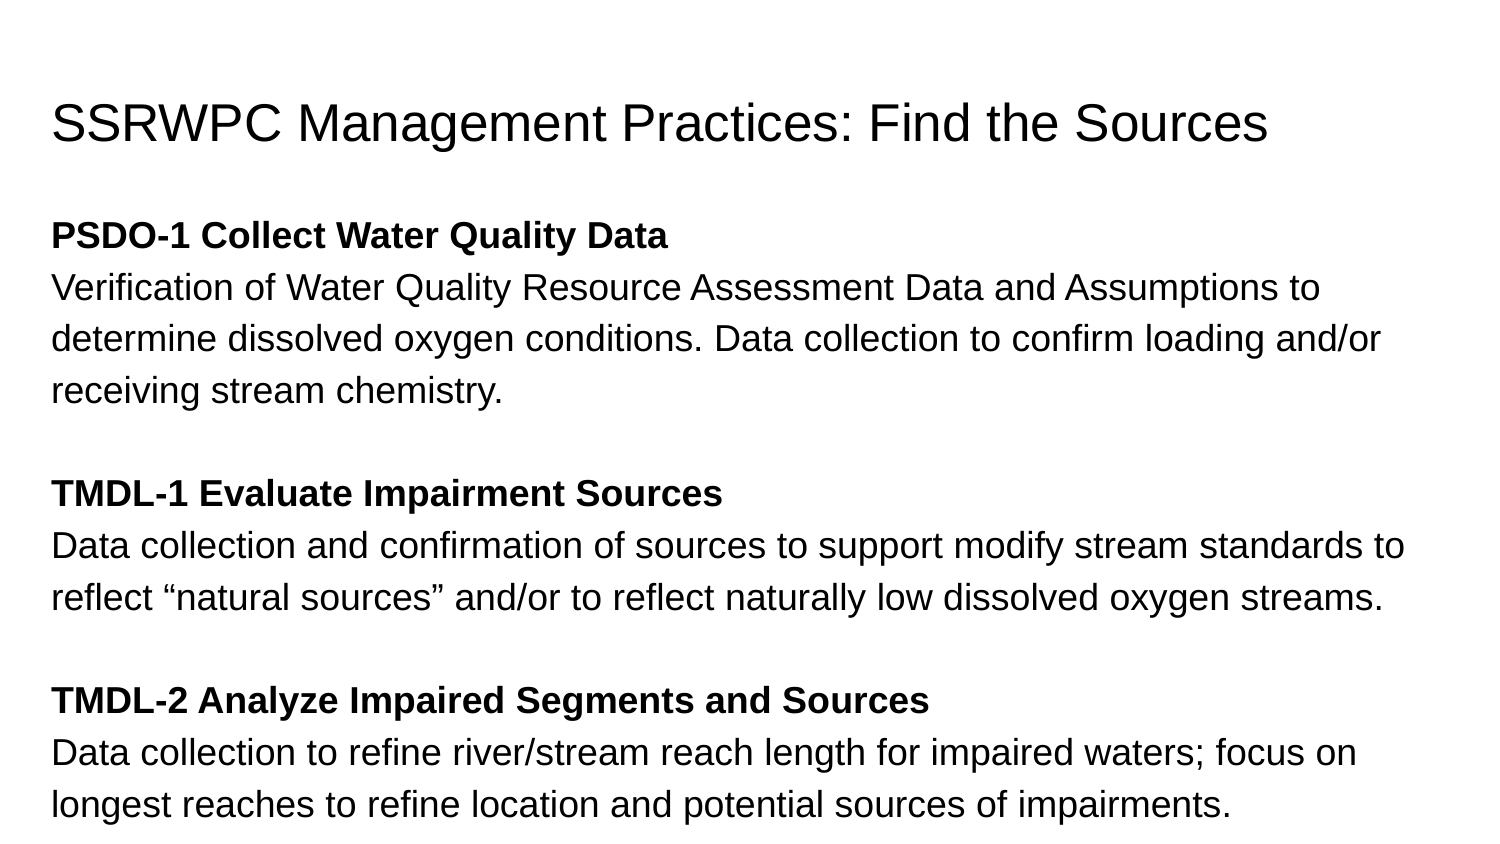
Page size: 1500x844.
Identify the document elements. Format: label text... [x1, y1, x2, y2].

list PSDO-1 Collect Water Quality Data Verification of Water Quality Resource Assessment Data and Assumptions to determine dissolved oxygen conditions. Data collection to confirm loading and/or receiving stream chemistry. TMDL-1 Evaluate Impairment Sources Data collection and confirmation of sources to support modify stream standards to reflect “natural sources” and/or to reflect naturally low dissolved oxygen streams. TMDL-2 Analyze Impaired Segments and Sources Data collection to refine river/stream reach length for impaired waters; focus on longest reaches to refine location and potential sources of impairments. [51, 189, 1449, 750]
title SSRWPC Management Practices: Find the Sources [51, 72, 1449, 167]
